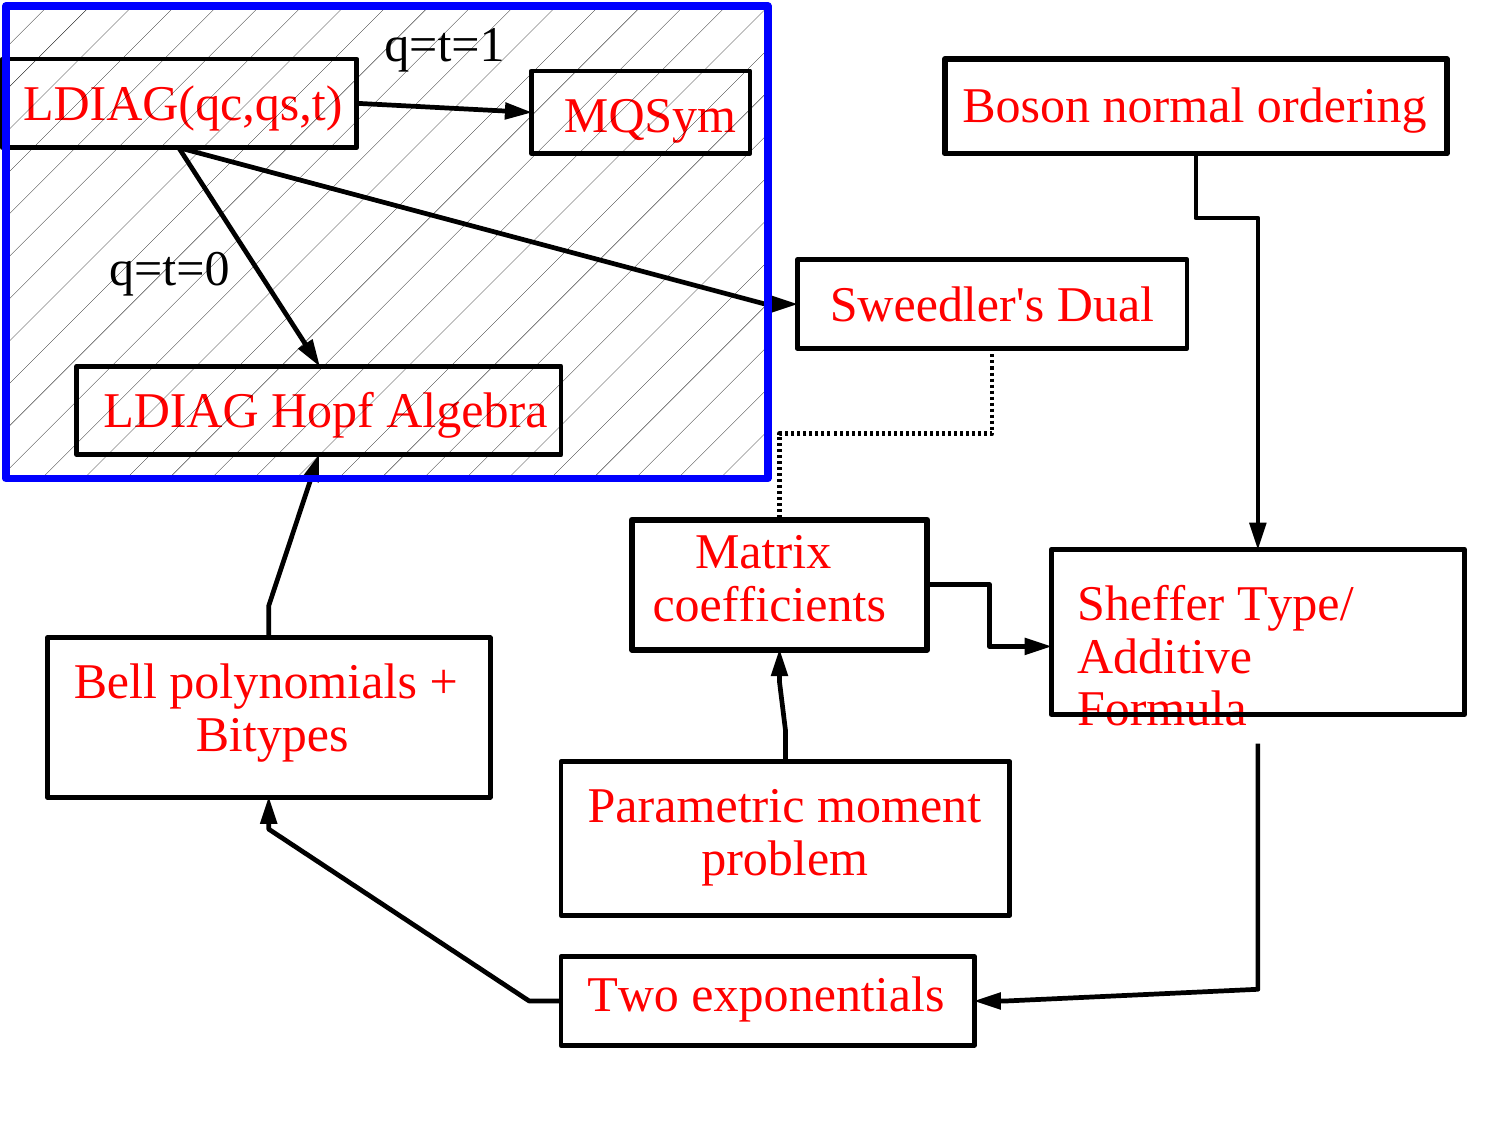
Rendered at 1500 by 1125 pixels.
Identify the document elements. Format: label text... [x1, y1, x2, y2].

text_box [5, 5, 768, 479]
text_box Sheffer Type/ Additive Formula [1062, 571, 1449, 704]
text_box Parametric moment problem [573, 773, 1001, 899]
text_box Boson normal ordering [944, 59, 1447, 154]
text_box Matrix coefficients [637, 523, 901, 645]
text_box Sweedler's Dual [814, 271, 1182, 343]
text_box Two exponentials [572, 962, 960, 1034]
text_box Bell polynomials + Bitypes [59, 649, 486, 775]
